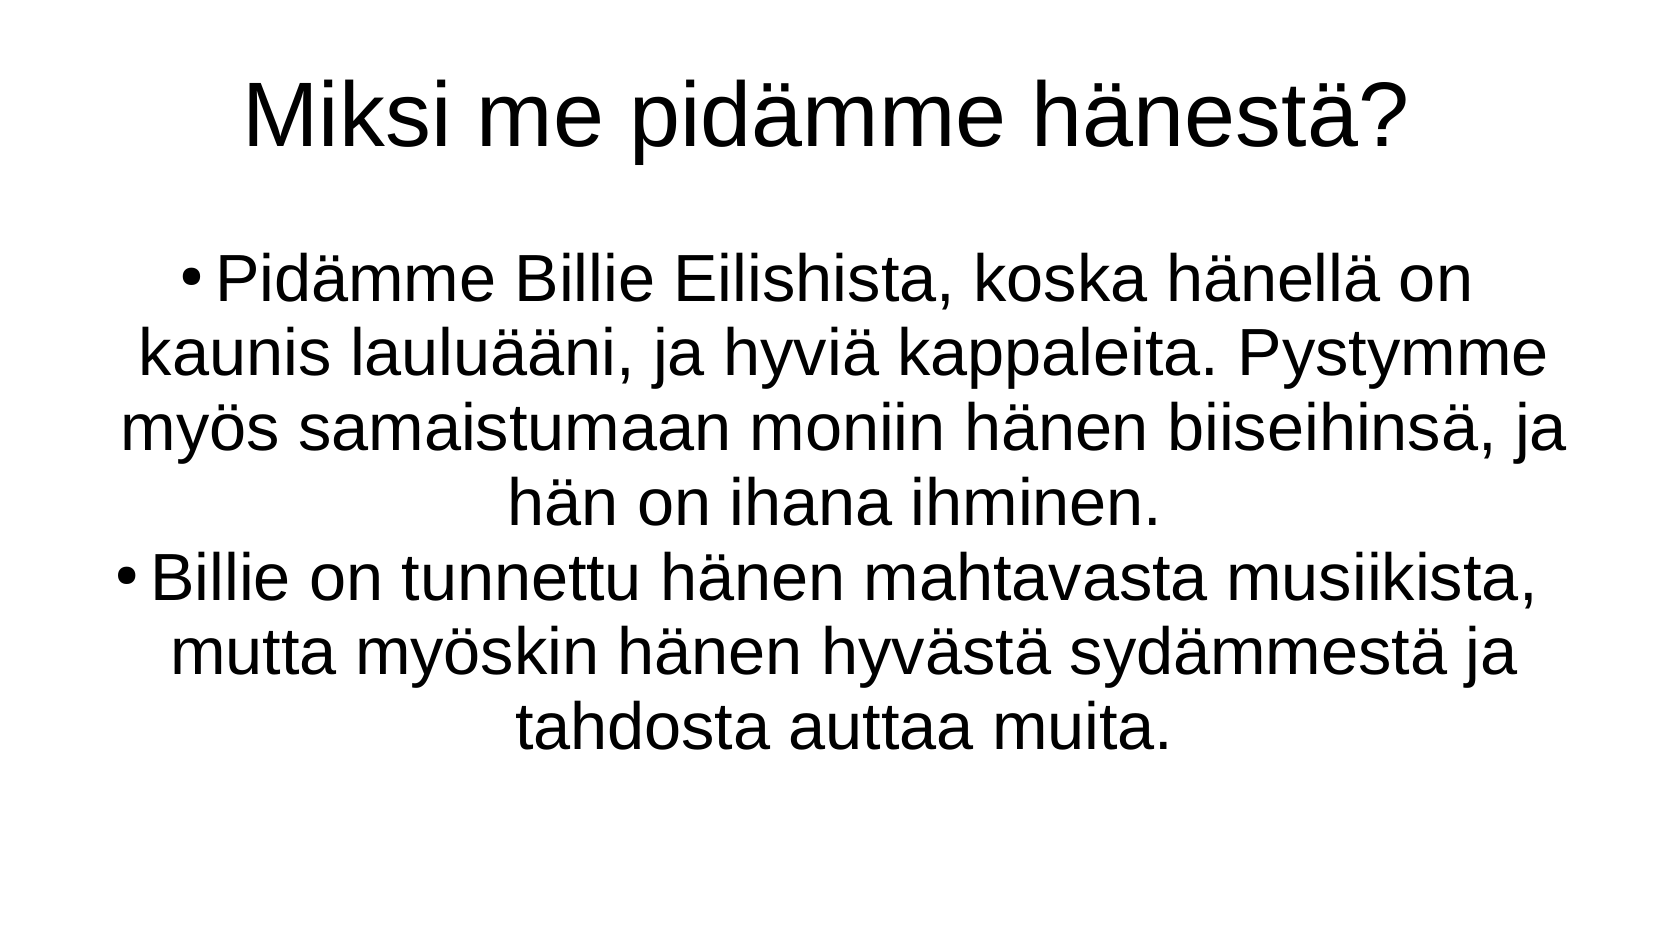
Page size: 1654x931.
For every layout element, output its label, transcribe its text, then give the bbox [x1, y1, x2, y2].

title Miksi me pidämme hänestä? [82, 37, 1571, 193]
subtitle Pidämme Billie Eilishista, koska hänellä on kaunis lauluääni, ja hyviä kappaleita. Pystymme myös samaistumaan moniin hänen biiseihinsä, ja hän on ihana ihminen. Billie on tunnettu hänen mahtavasta musiikista, mutta myöskin hänen hyvästä sydämmestä ja tahdosta auttaa muita. [82, 240, 1571, 931]
